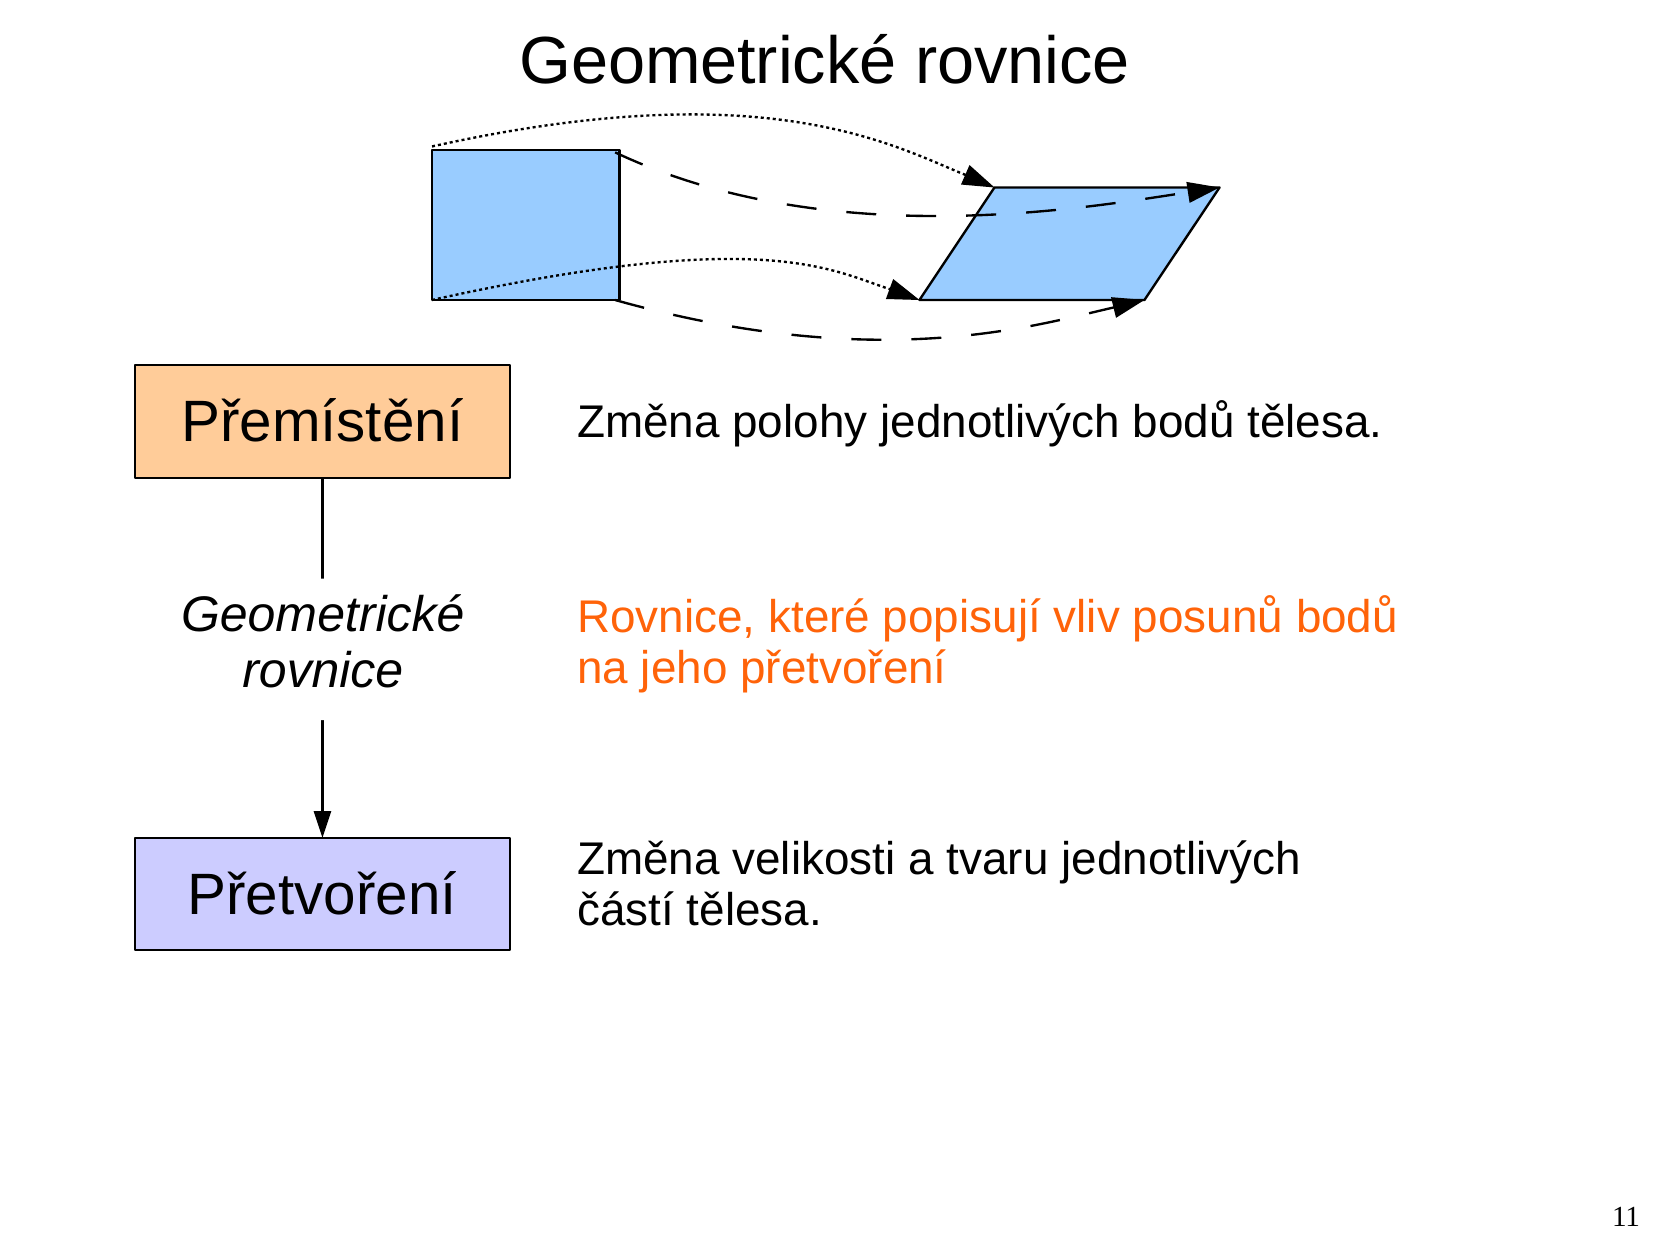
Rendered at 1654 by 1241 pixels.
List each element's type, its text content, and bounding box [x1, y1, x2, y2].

text_box Přetvoření [134, 837, 510, 951]
text_box Geometrické rovnice [166, 578, 479, 721]
title Geometrické rovnice [37, 8, 1613, 113]
text_box Změna velikosti a tvaru jednotlivých částí tělesa. [562, 825, 1426, 955]
text_box Přemístění [134, 365, 510, 478]
text_box [431, 150, 620, 301]
text_box [920, 187, 1220, 301]
text_box Rovnice, které popisují vliv posunů bodů na jeho přetvoření [562, 583, 1426, 712]
text_box Změna polohy jednotlivých bodů tělesa. [562, 388, 1426, 461]
